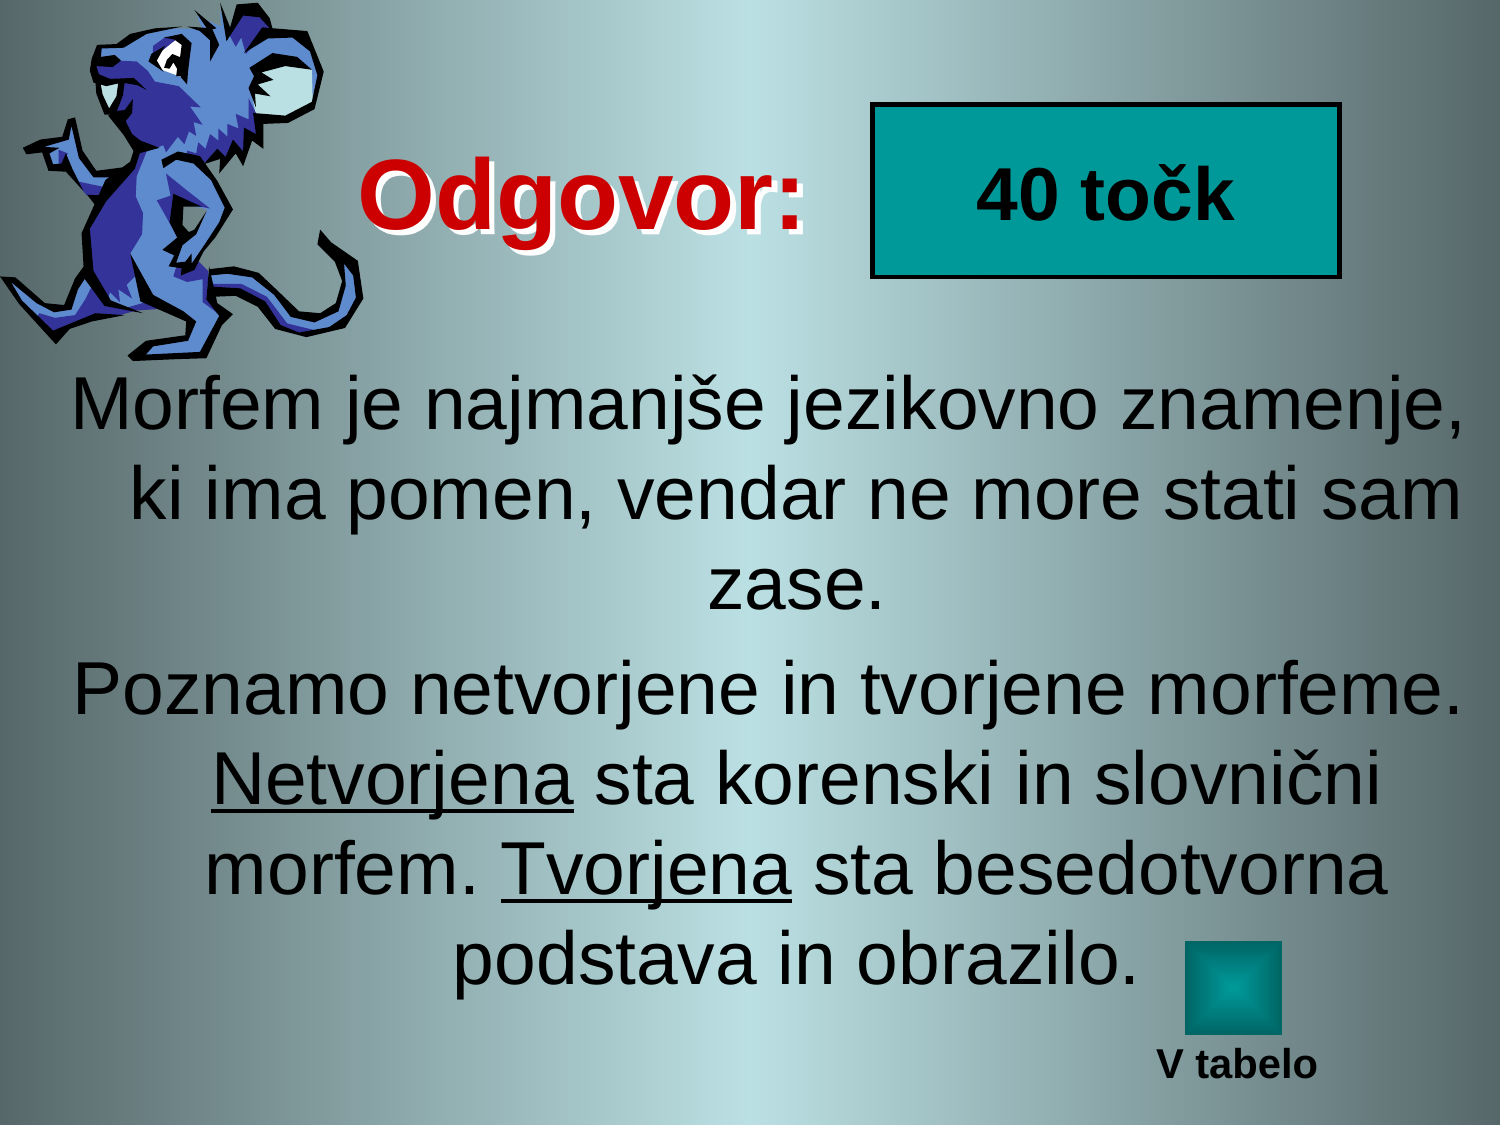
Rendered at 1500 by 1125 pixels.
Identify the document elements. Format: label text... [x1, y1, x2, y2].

text_box [1185, 941, 1282, 1035]
text_box 40 točk [872, 104, 1340, 278]
list Morfem je najmanjše jezikovno znamenje, ki ima pomen, vendar ne more stati sam zase. Poznamo netvorjene in tvorjene morfeme. Netvorjena sta korenski in slovnični morfem. Tvorjena sta besedotvorna podstava in obrazilo. [37, 347, 1500, 1030]
title Odgovor: [342, 123, 832, 257]
text_box V tabelo [1063, 1030, 1411, 1095]
